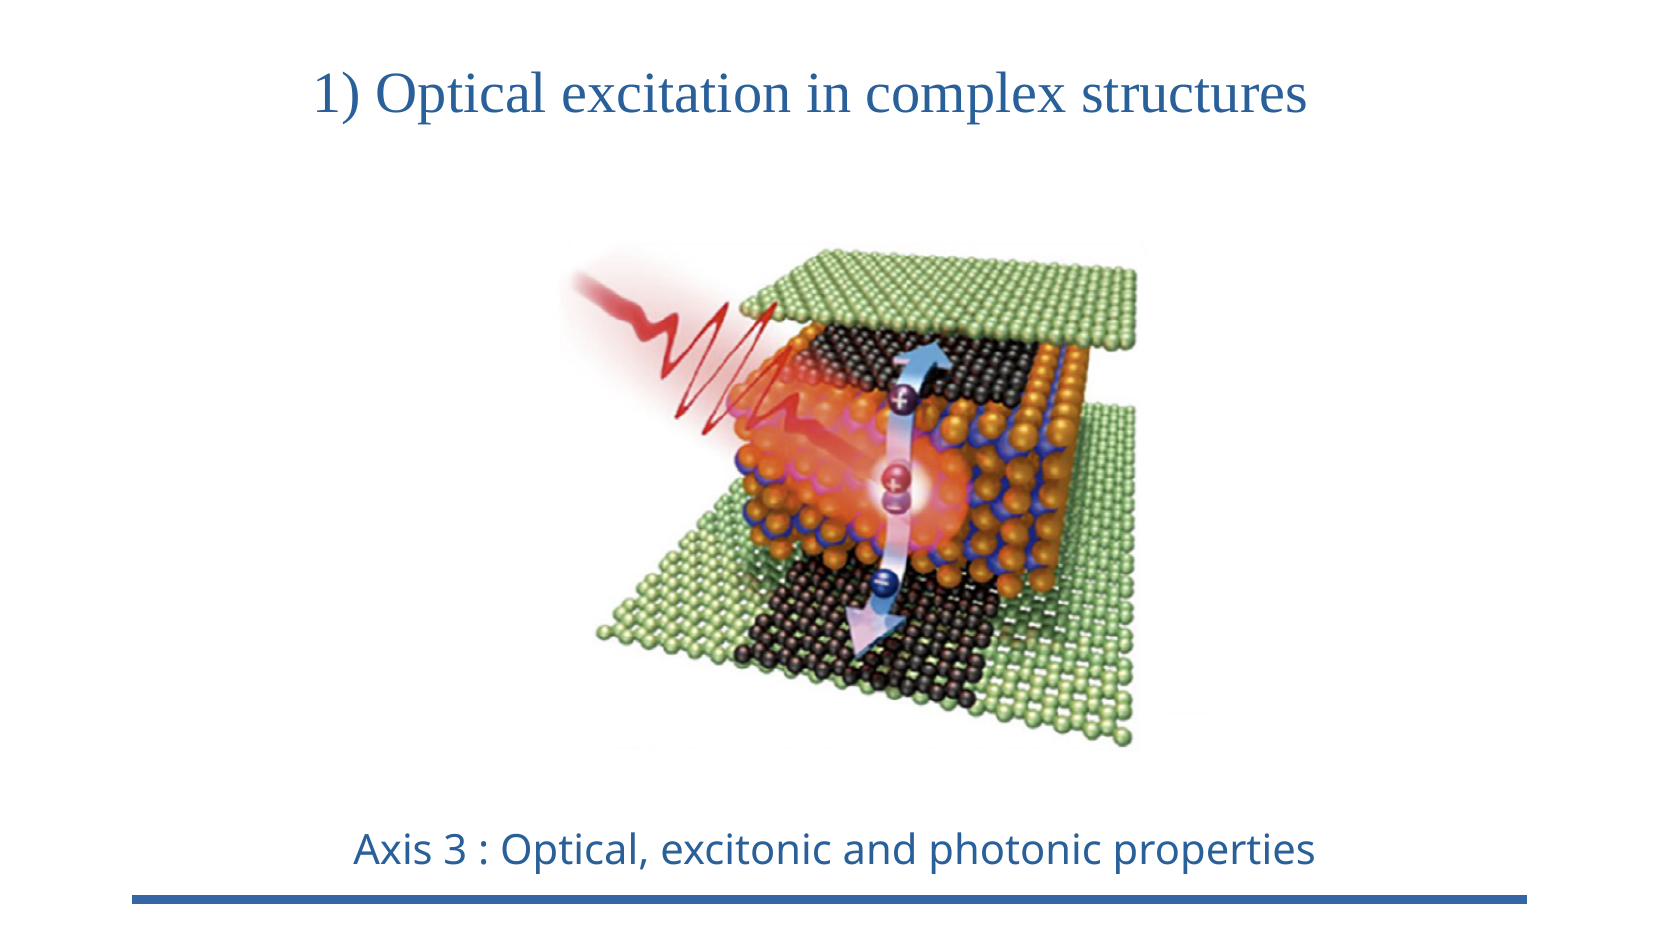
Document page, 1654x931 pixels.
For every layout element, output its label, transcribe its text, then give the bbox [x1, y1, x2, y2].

text_box 1) Optical excitation in complex structures [174, 53, 1447, 150]
title Axis 3 : Optical, excitonic and photonic properties [90, 804, 1579, 893]
picture [481, 162, 1210, 763]
